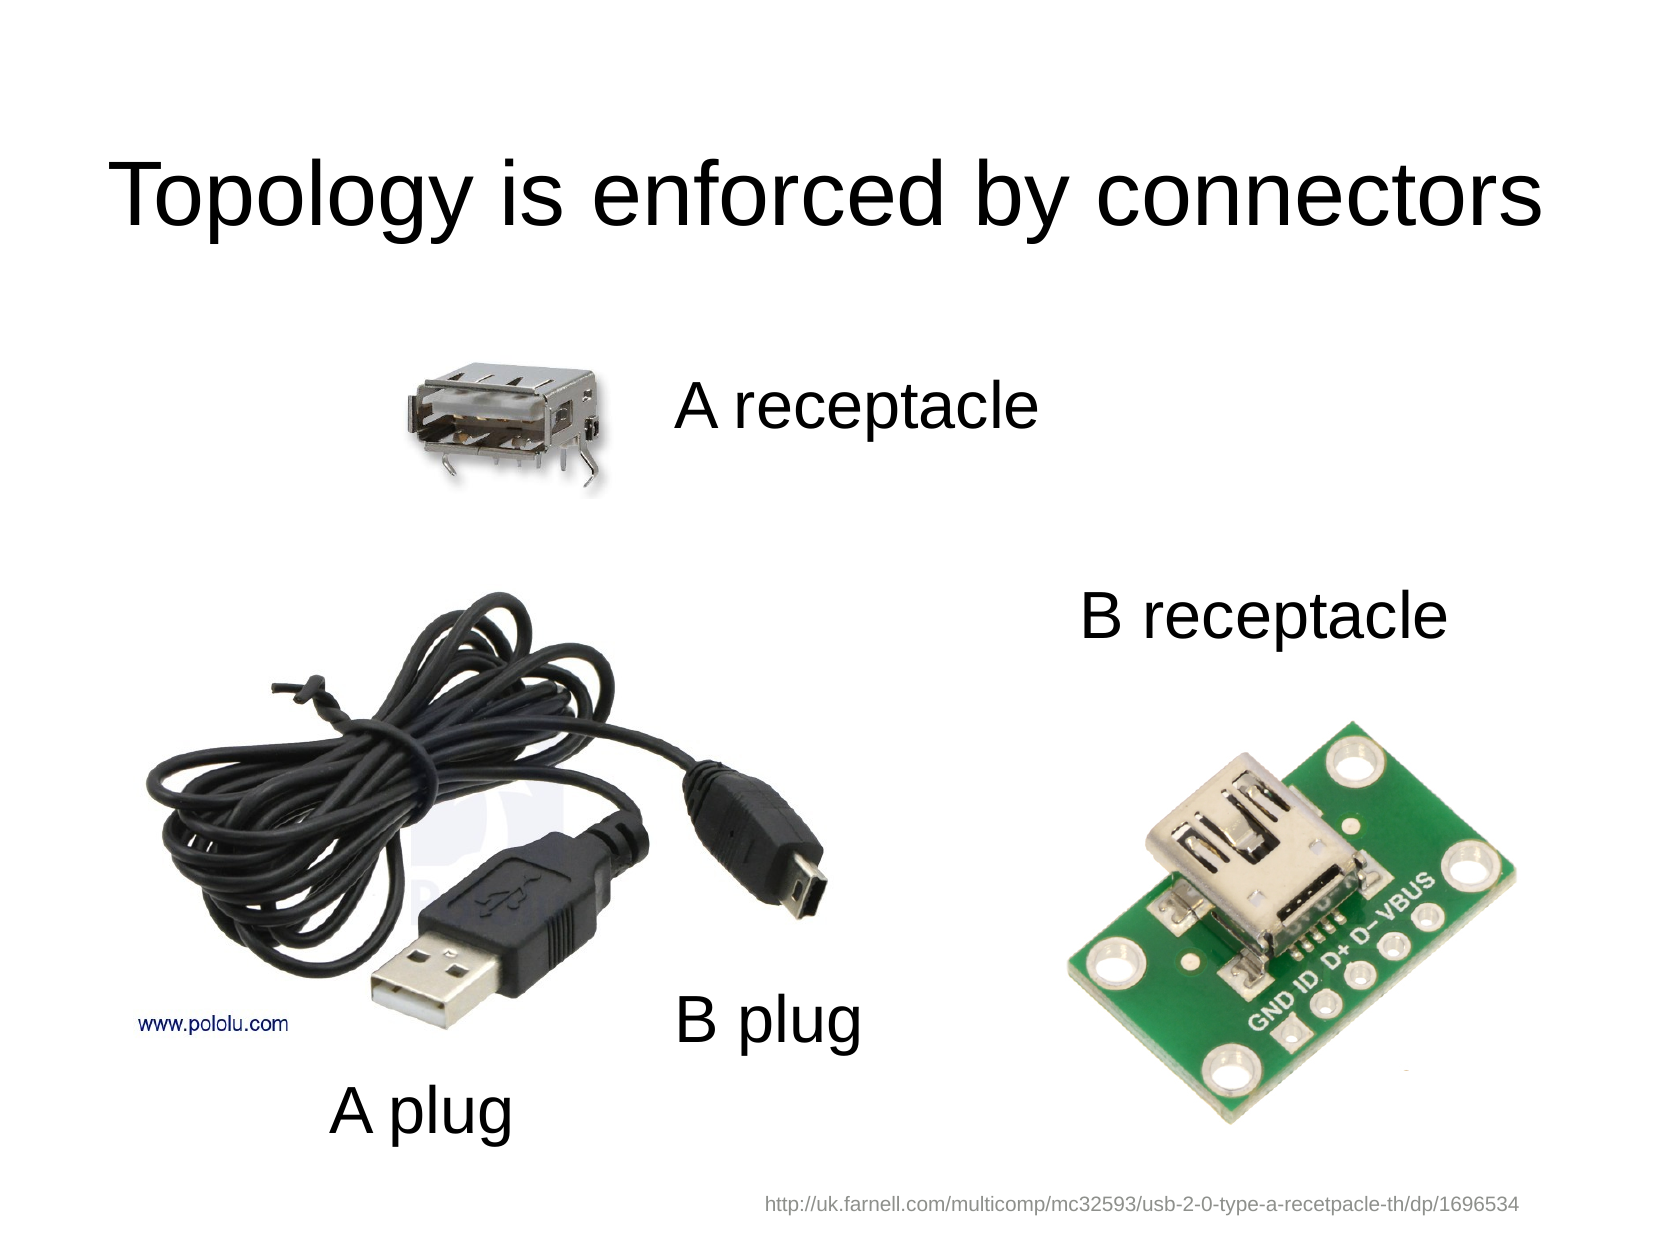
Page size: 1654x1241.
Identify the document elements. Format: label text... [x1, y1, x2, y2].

text_box A receptacle [660, 360, 1081, 451]
text_box A plug [315, 1065, 571, 1171]
picture [390, 344, 616, 499]
text_box B receptacle [1065, 570, 1486, 661]
text_box http://uk.farnell.com/multicomp/mc32593/usb-2-0-type-a-recetpacle-th/dp/1696534 [750, 1185, 1648, 1227]
picture [133, 584, 841, 1040]
picture [1045, 704, 1546, 1132]
text_box Topology is enforced by connectors [92, 135, 1562, 253]
text_box B plug [660, 975, 901, 1096]
